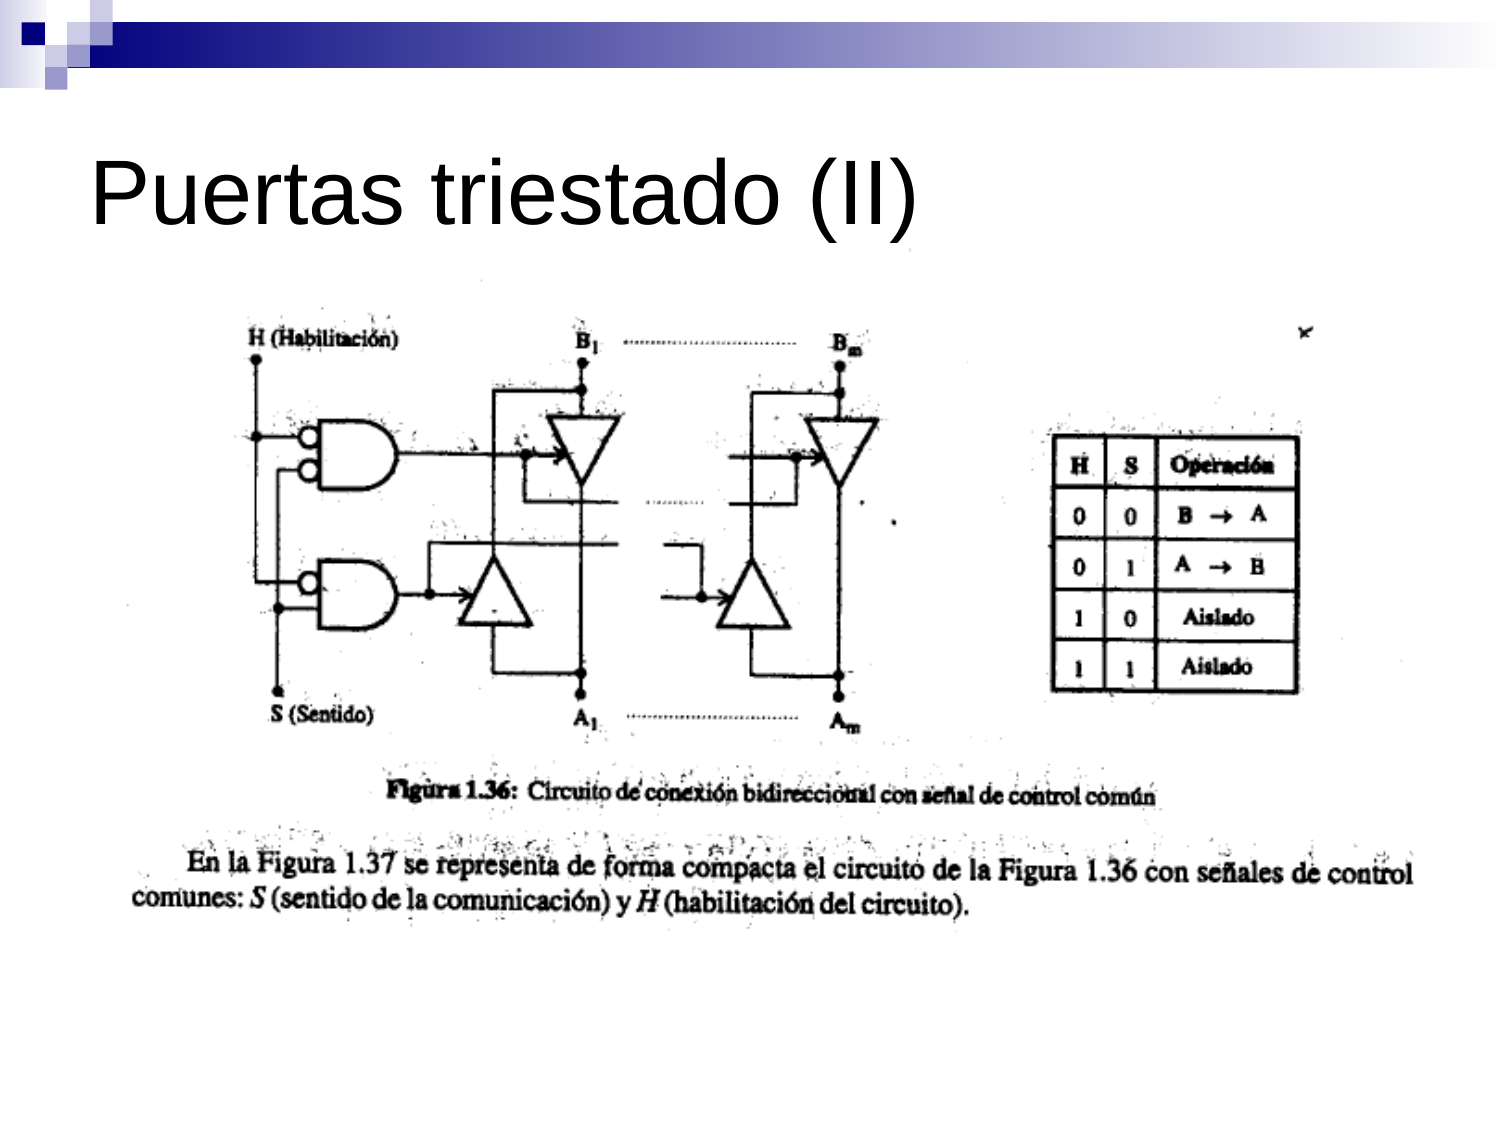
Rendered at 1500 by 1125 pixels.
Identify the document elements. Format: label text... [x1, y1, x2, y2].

picture [53, 243, 1447, 944]
title Puertas triestado (II) [75, 75, 1426, 243]
